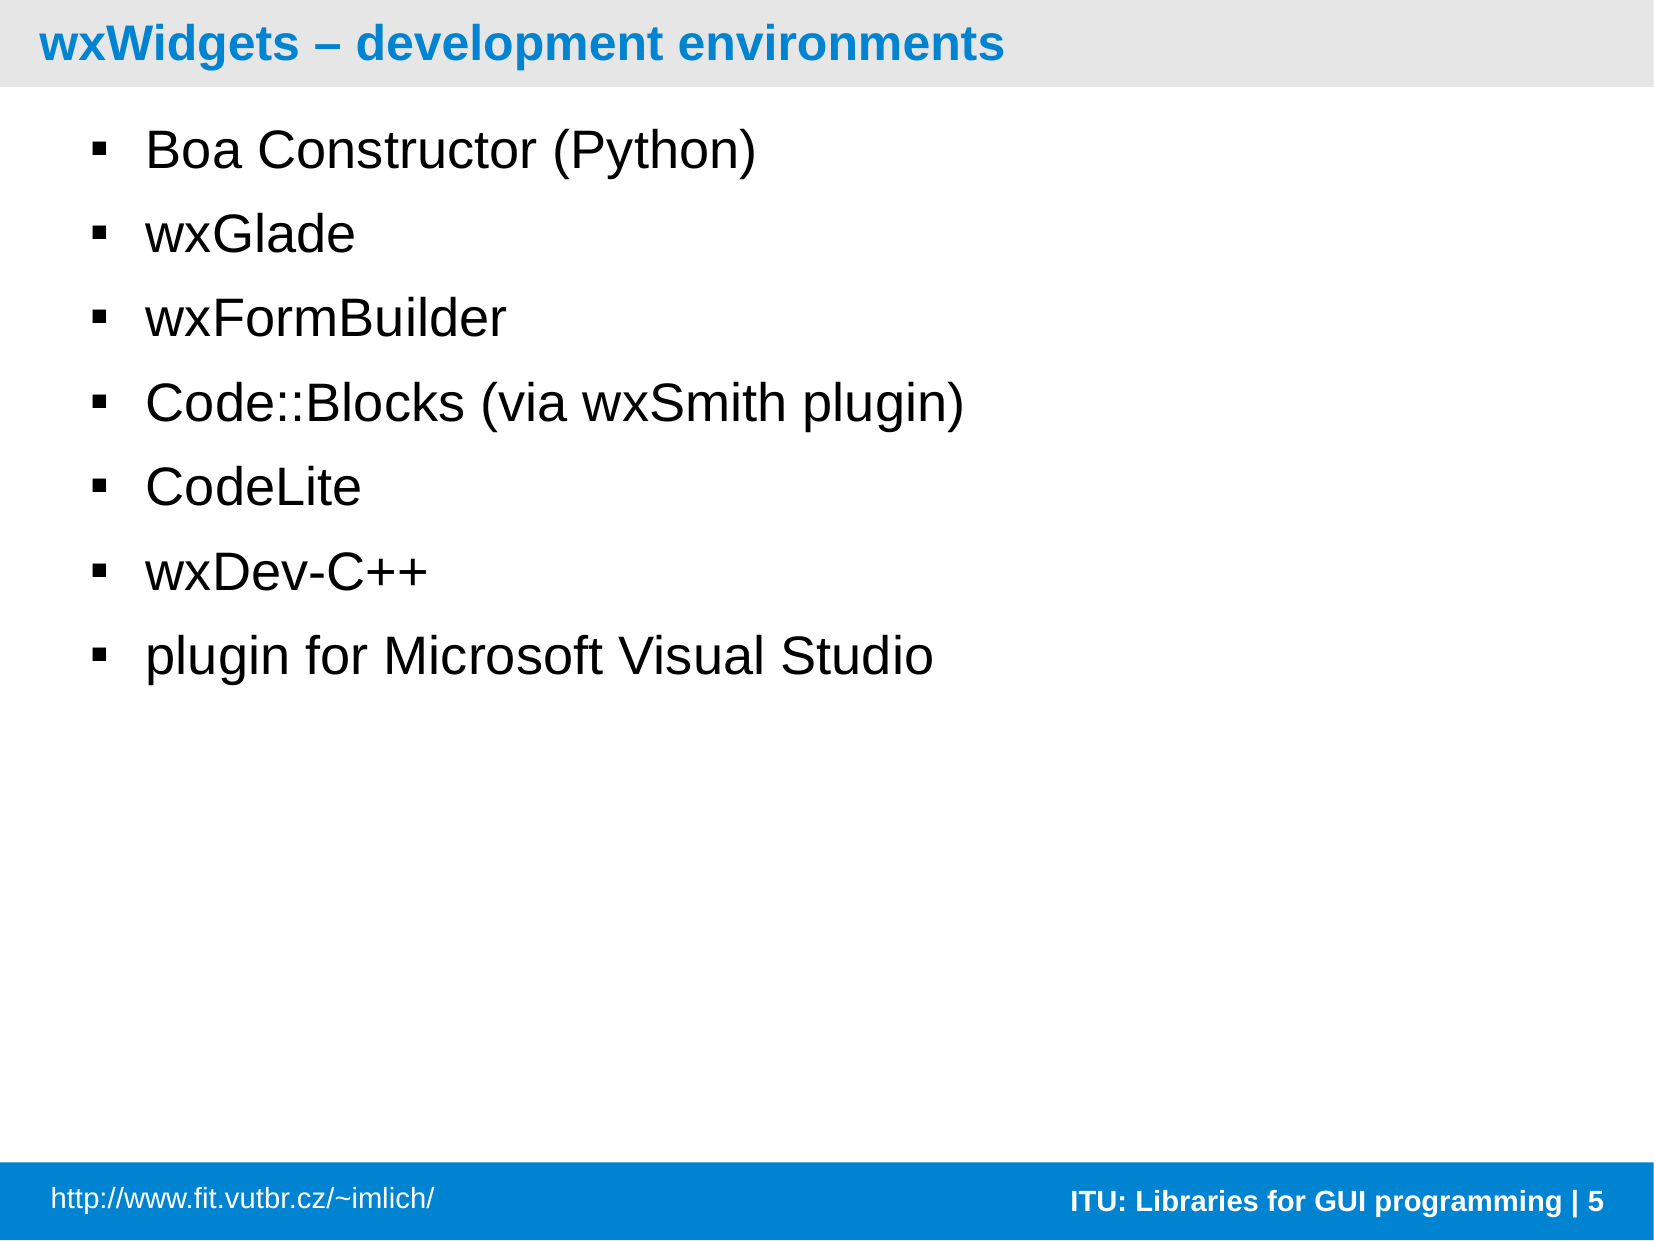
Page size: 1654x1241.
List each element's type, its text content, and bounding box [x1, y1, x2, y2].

list Boa Constructor (Python) wxGlade wxFormBuilder Code::Blocks (via wxSmith plugin) CodeLite wxDev-C++ plugin for Microsoft Visual Studio [75, 119, 1564, 1111]
title wxWidgets – development environments [39, 11, 1615, 76]
